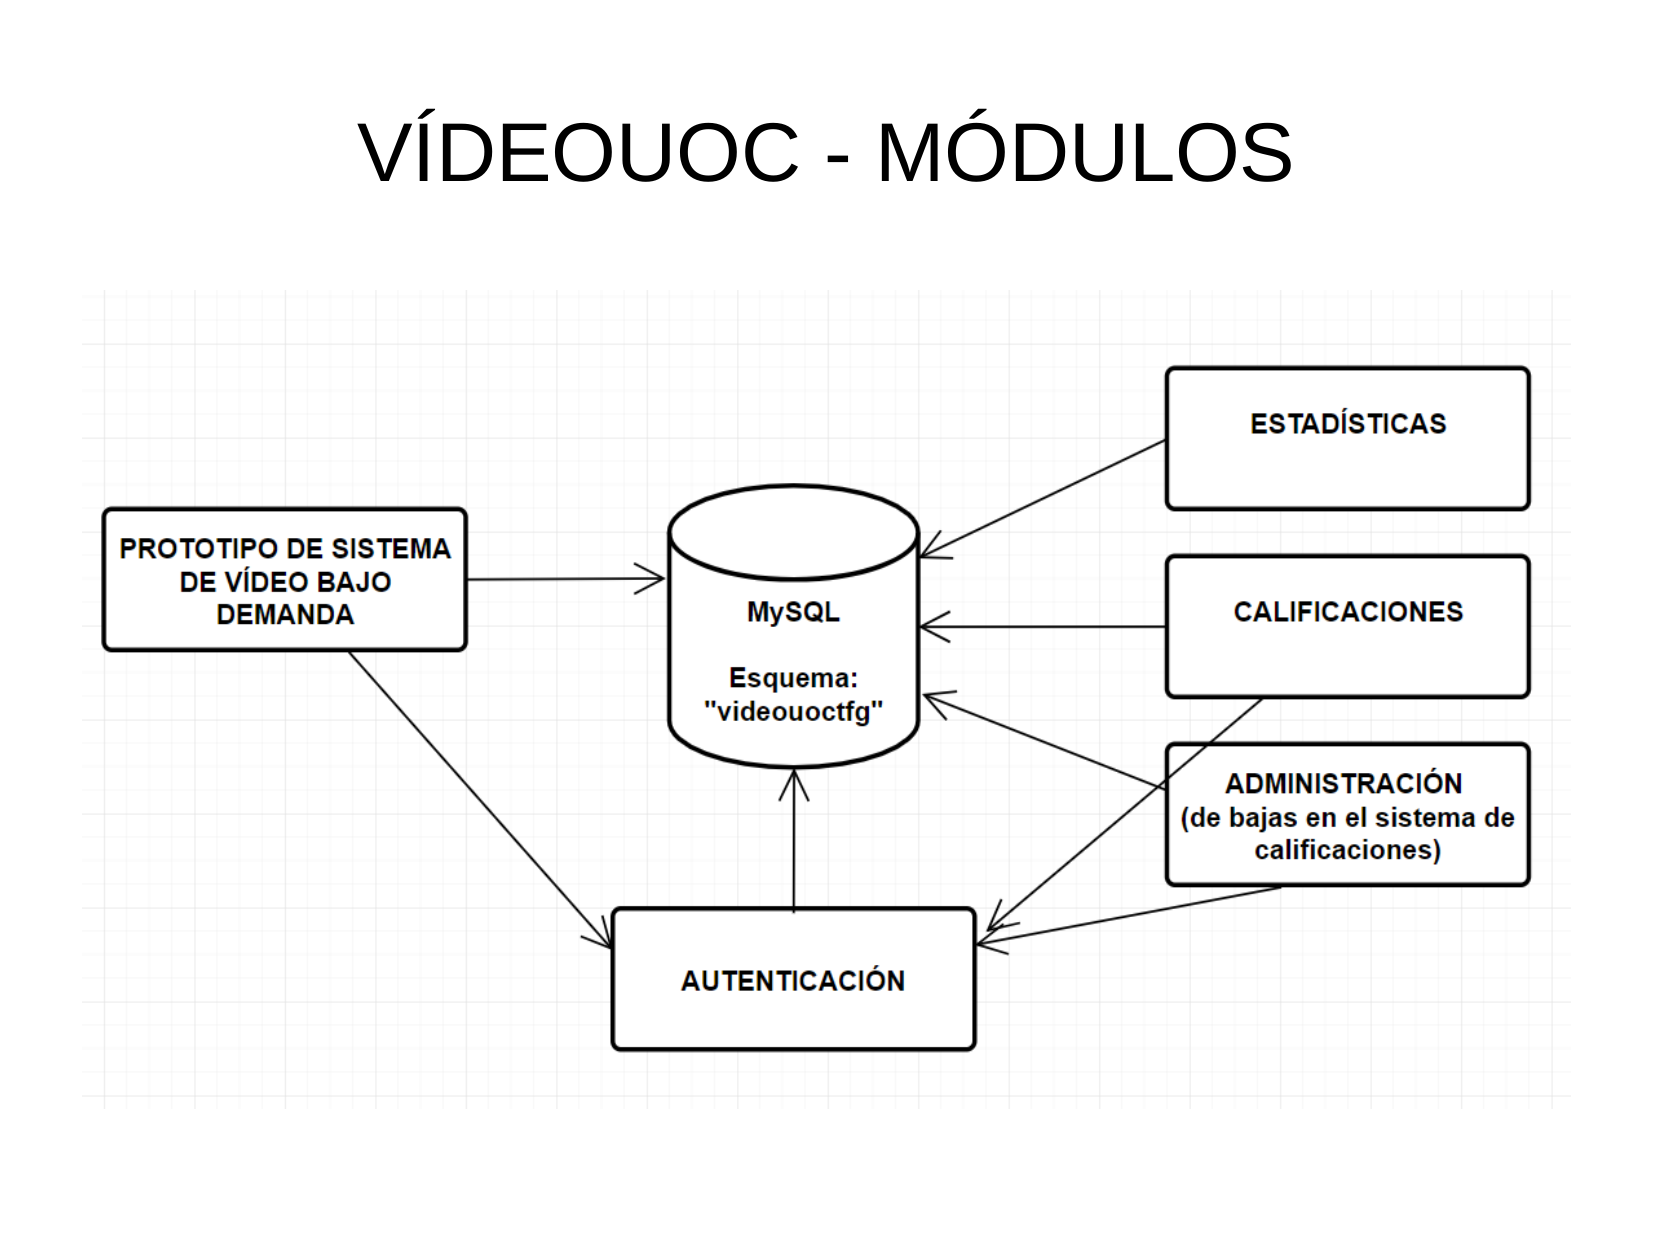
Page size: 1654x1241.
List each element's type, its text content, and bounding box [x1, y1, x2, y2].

title VÍDEOUOC - MÓDULOS [82, 49, 1571, 257]
picture [82, 290, 1571, 1109]
